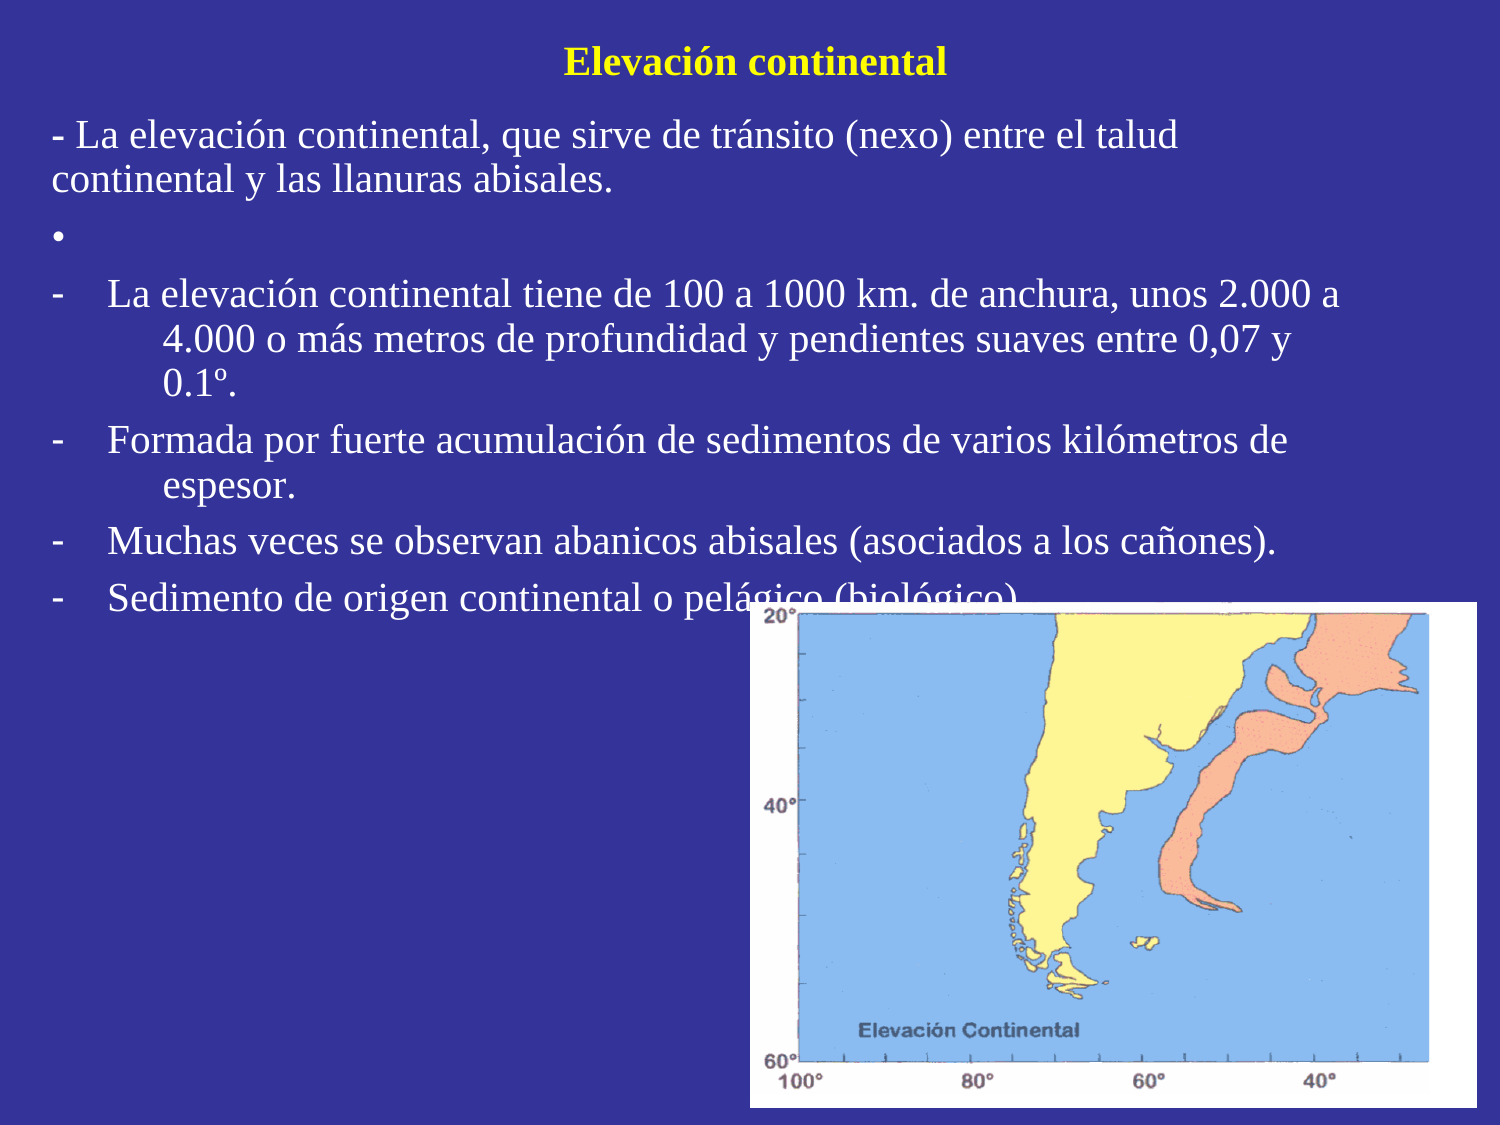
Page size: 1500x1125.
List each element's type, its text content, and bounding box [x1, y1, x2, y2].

picture [750, 602, 1477, 1108]
title Elevación continental [80, 12, 1431, 106]
list - La elevación continental, que sirve de tránsito (nexo) entre el talud continental y las llanuras abisales. La elevación continental tiene de 100 a 1000 km. de anchura, unos 2.000 a 4.000 o más metros de profundidad y pendientes suaves entre 0,07 y 0.1º. Formada por fuerte acumulación de sedimentos de varios kilómetros de espesor. Muchas veces se observan abanicos abisales (asociados a los cañones). Sedimento de origen continental o pelágico (biológico). [36, 105, 1387, 631]
